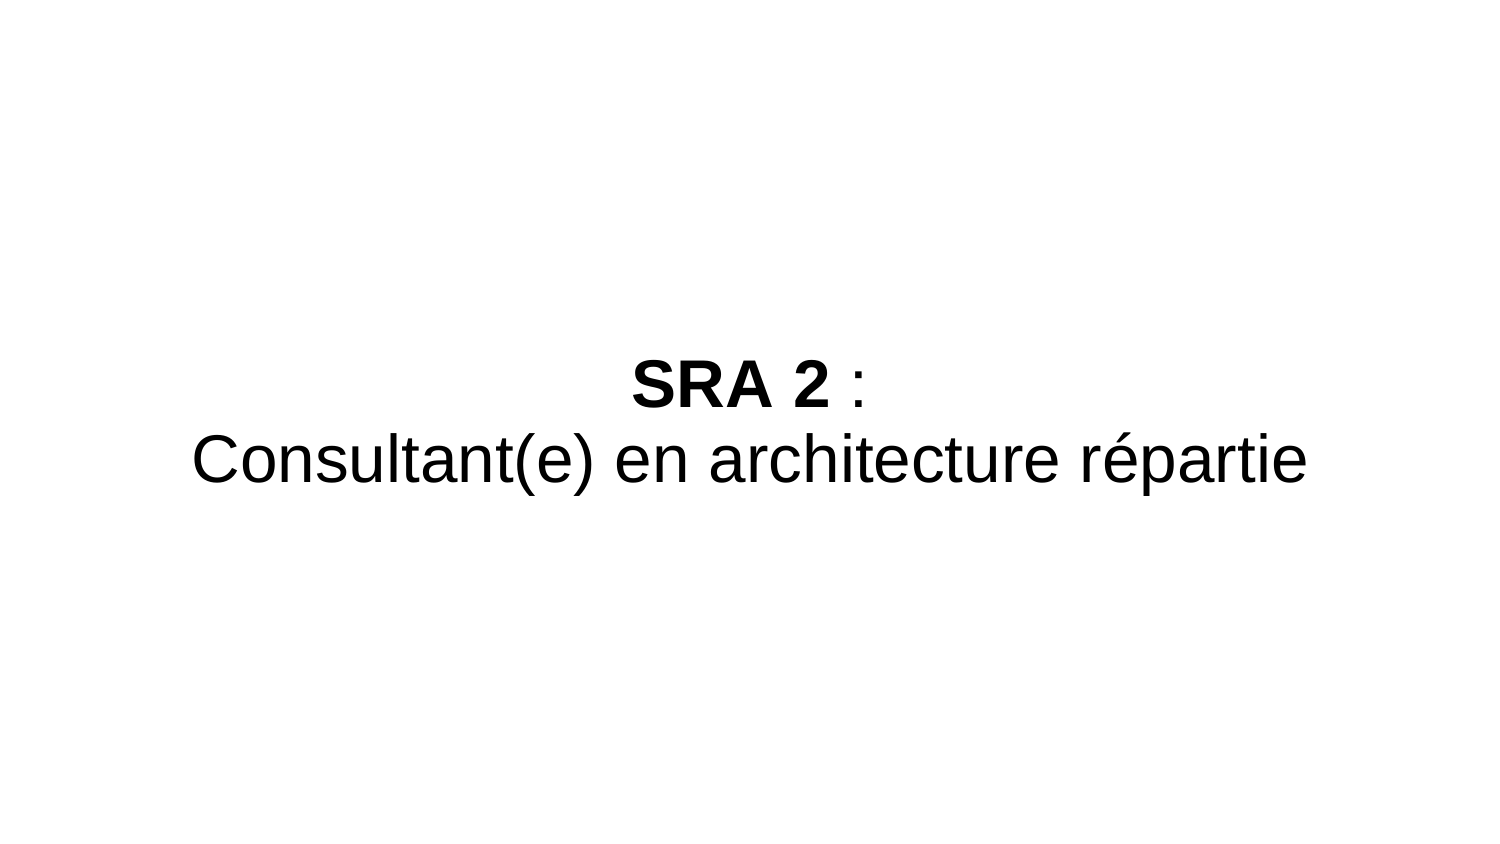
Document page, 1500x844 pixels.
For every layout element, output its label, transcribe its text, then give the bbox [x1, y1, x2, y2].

title SRA 2 : Consultant(e) en architecture répartie [173, 321, 1327, 523]
